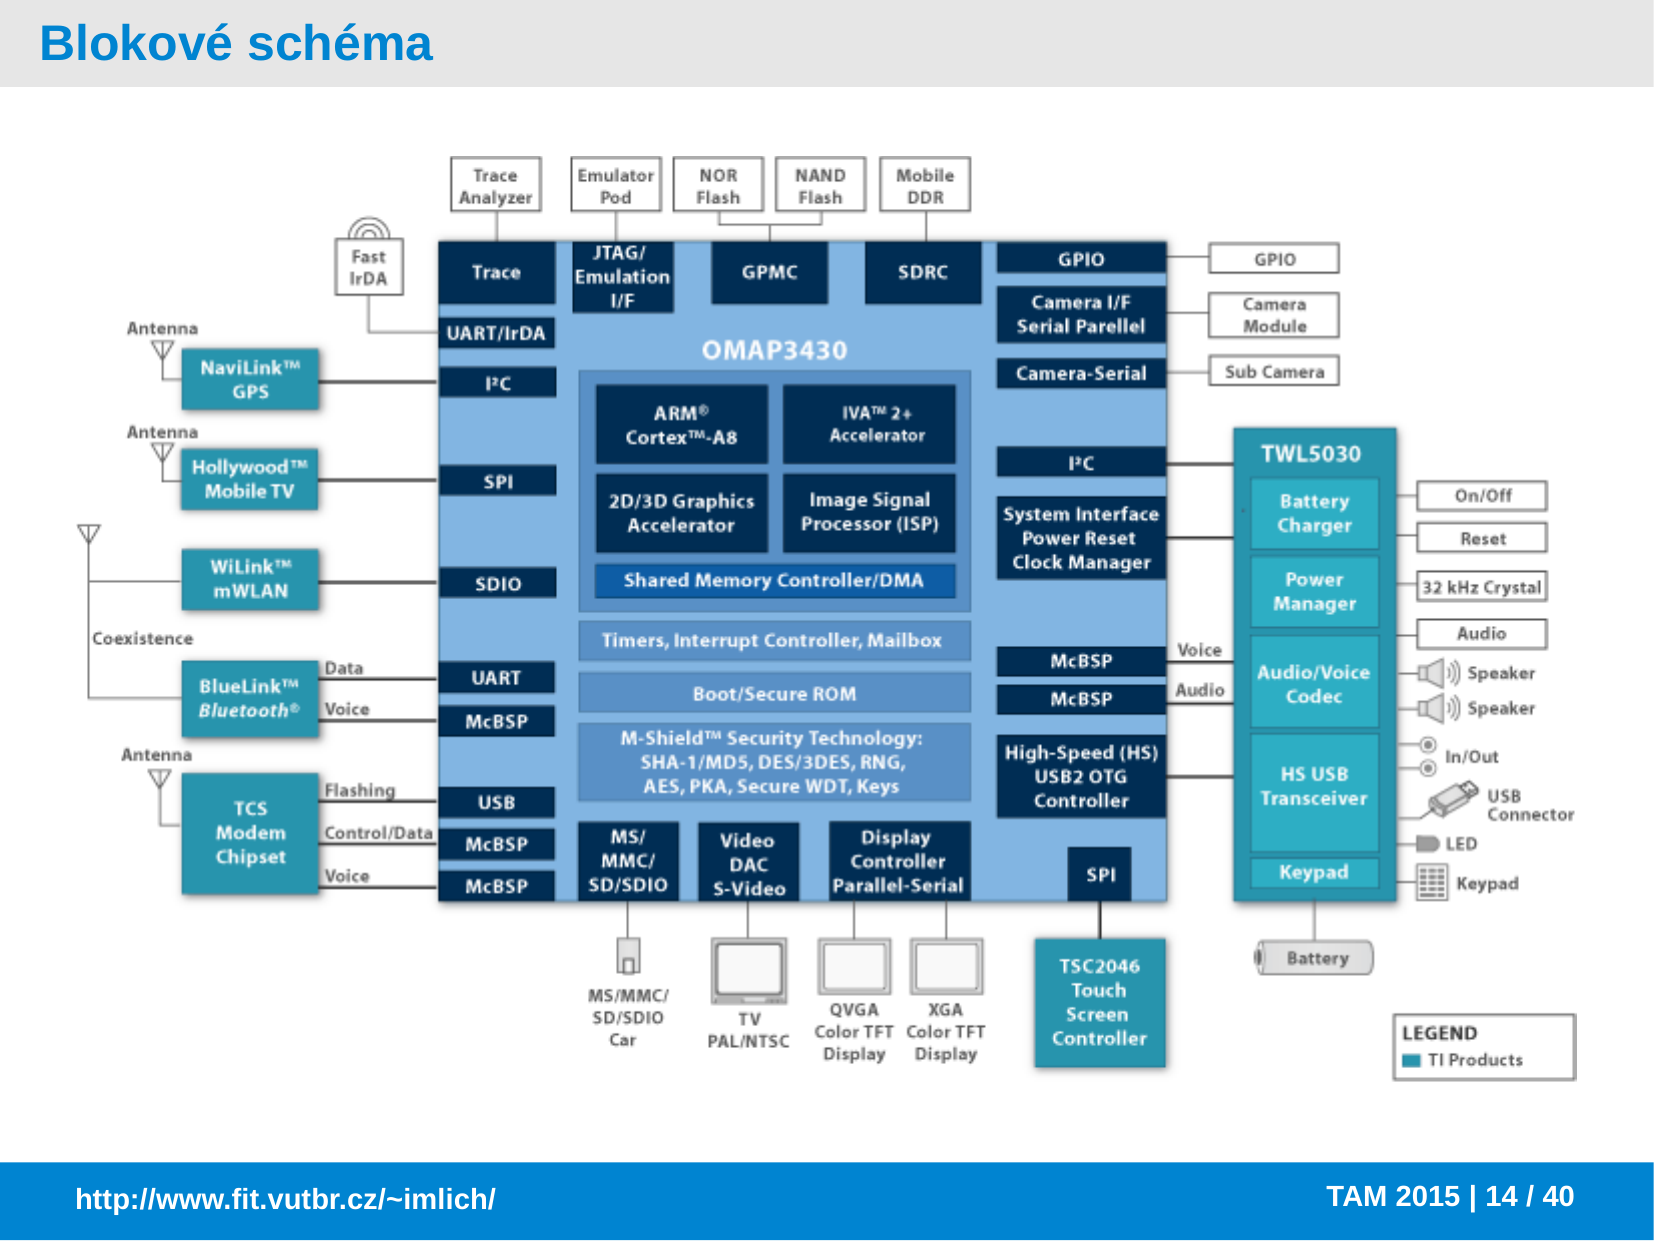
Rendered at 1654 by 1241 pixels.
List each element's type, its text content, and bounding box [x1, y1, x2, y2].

picture [76, 156, 1577, 1084]
title Blokové schéma [39, 5, 1615, 81]
